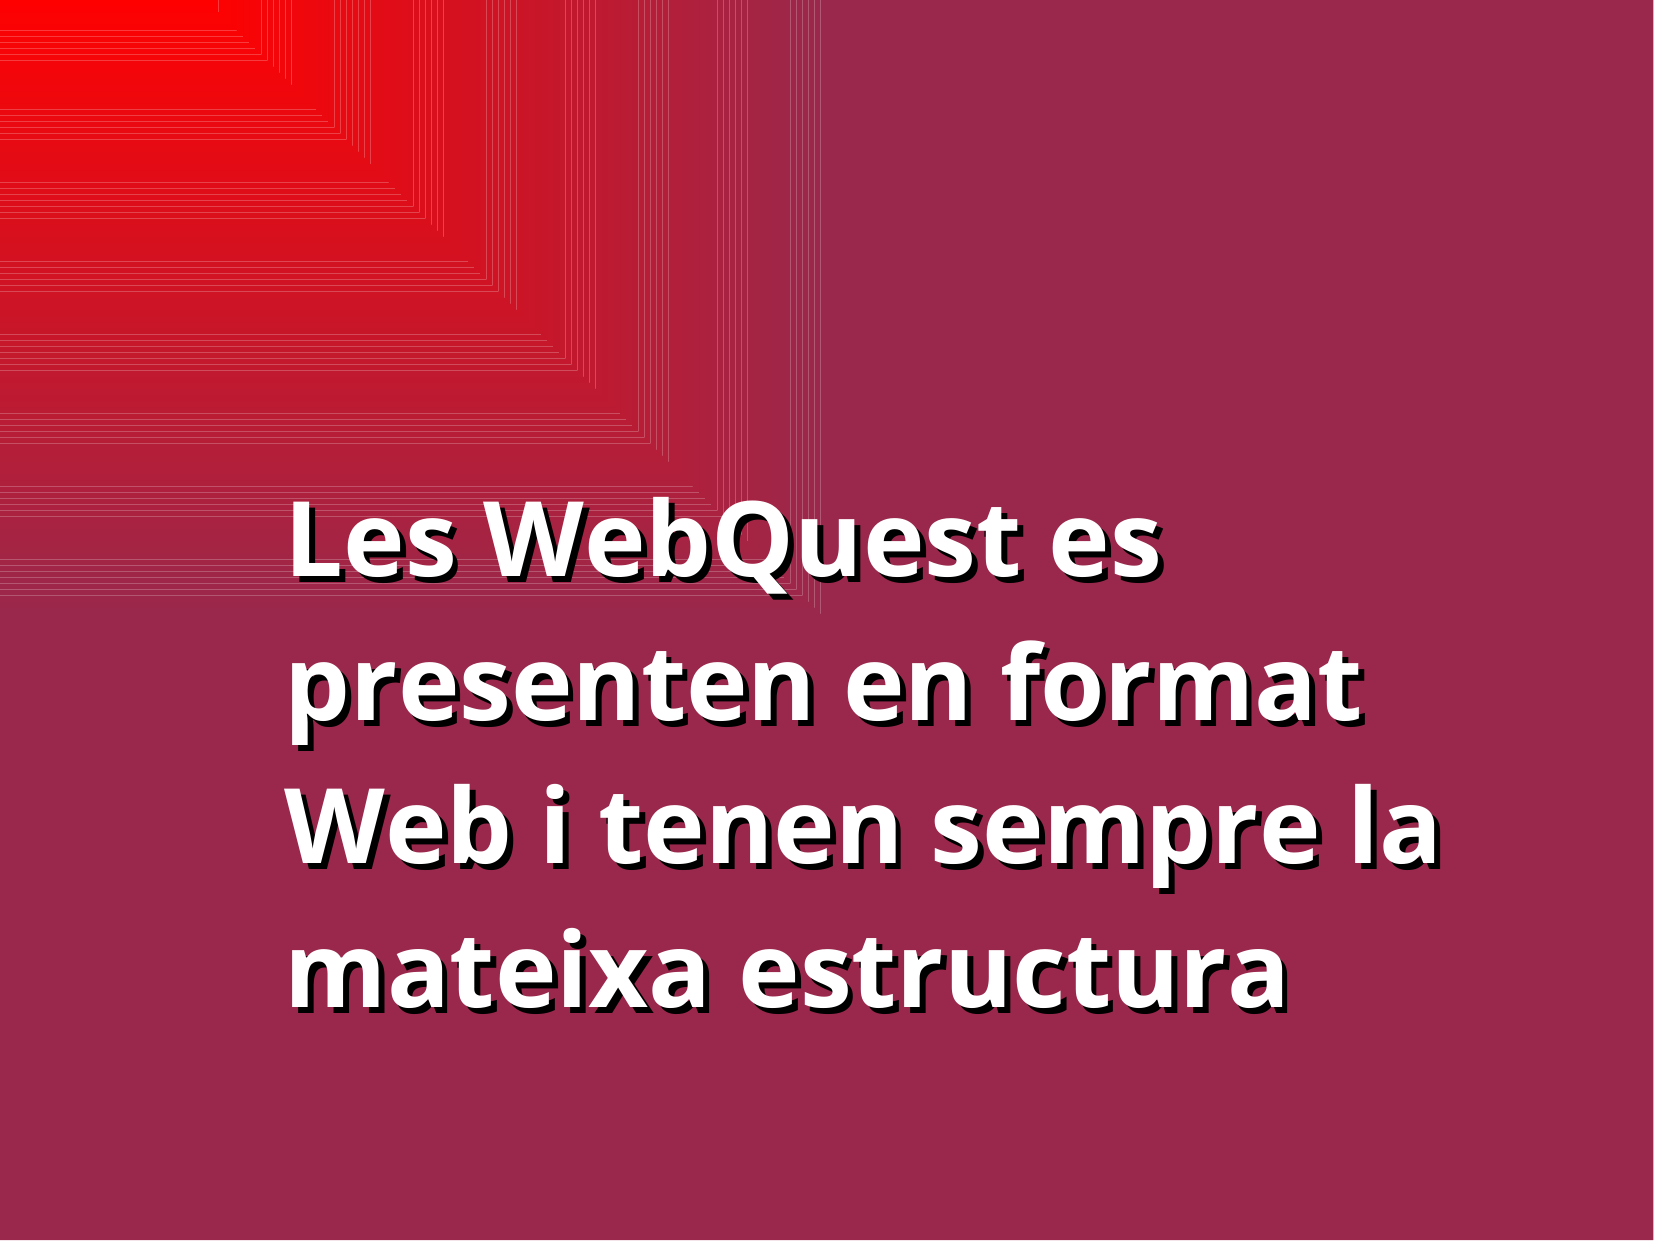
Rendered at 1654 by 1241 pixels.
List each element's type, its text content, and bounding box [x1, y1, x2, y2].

text_box Les WebQuest es presenten en format Web i tenen sempre la mateixa estructura [284, 463, 1561, 1038]
